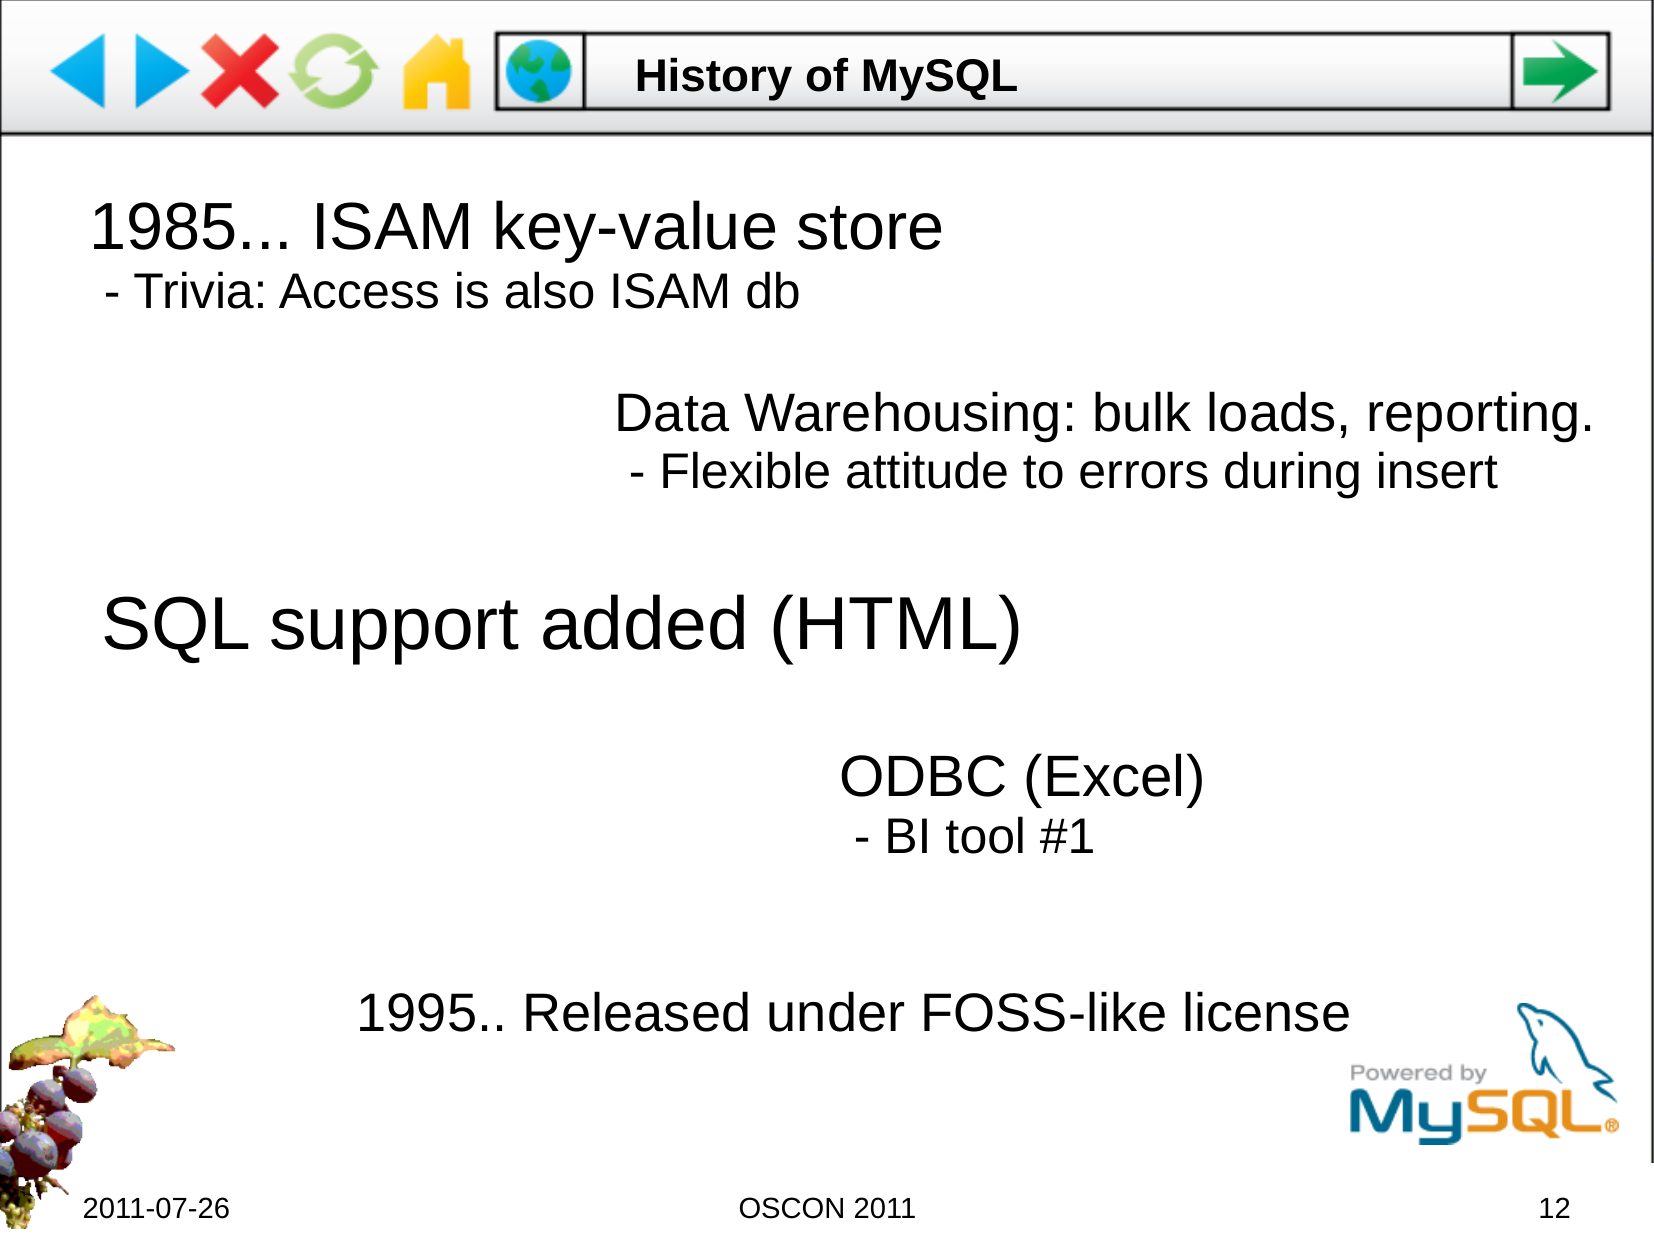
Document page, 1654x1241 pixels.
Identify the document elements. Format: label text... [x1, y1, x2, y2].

text_box 1985... ISAM key-value store - Trivia: Access is also ISAM db [75, 181, 963, 327]
text_box Data Warehousing: bulk loads, reporting. - Flexible attitude to errors during insert [600, 375, 1612, 507]
text_box 1995.. Released under FOSS-like license [341, 974, 1368, 1051]
title History of MySQL [82, 43, 1571, 107]
text_box ODBC (Excel) - BI tool #1 [825, 736, 1221, 872]
text_box SQL support added (HTML) [86, 574, 1040, 674]
picture [0, 0, 1654, 1229]
